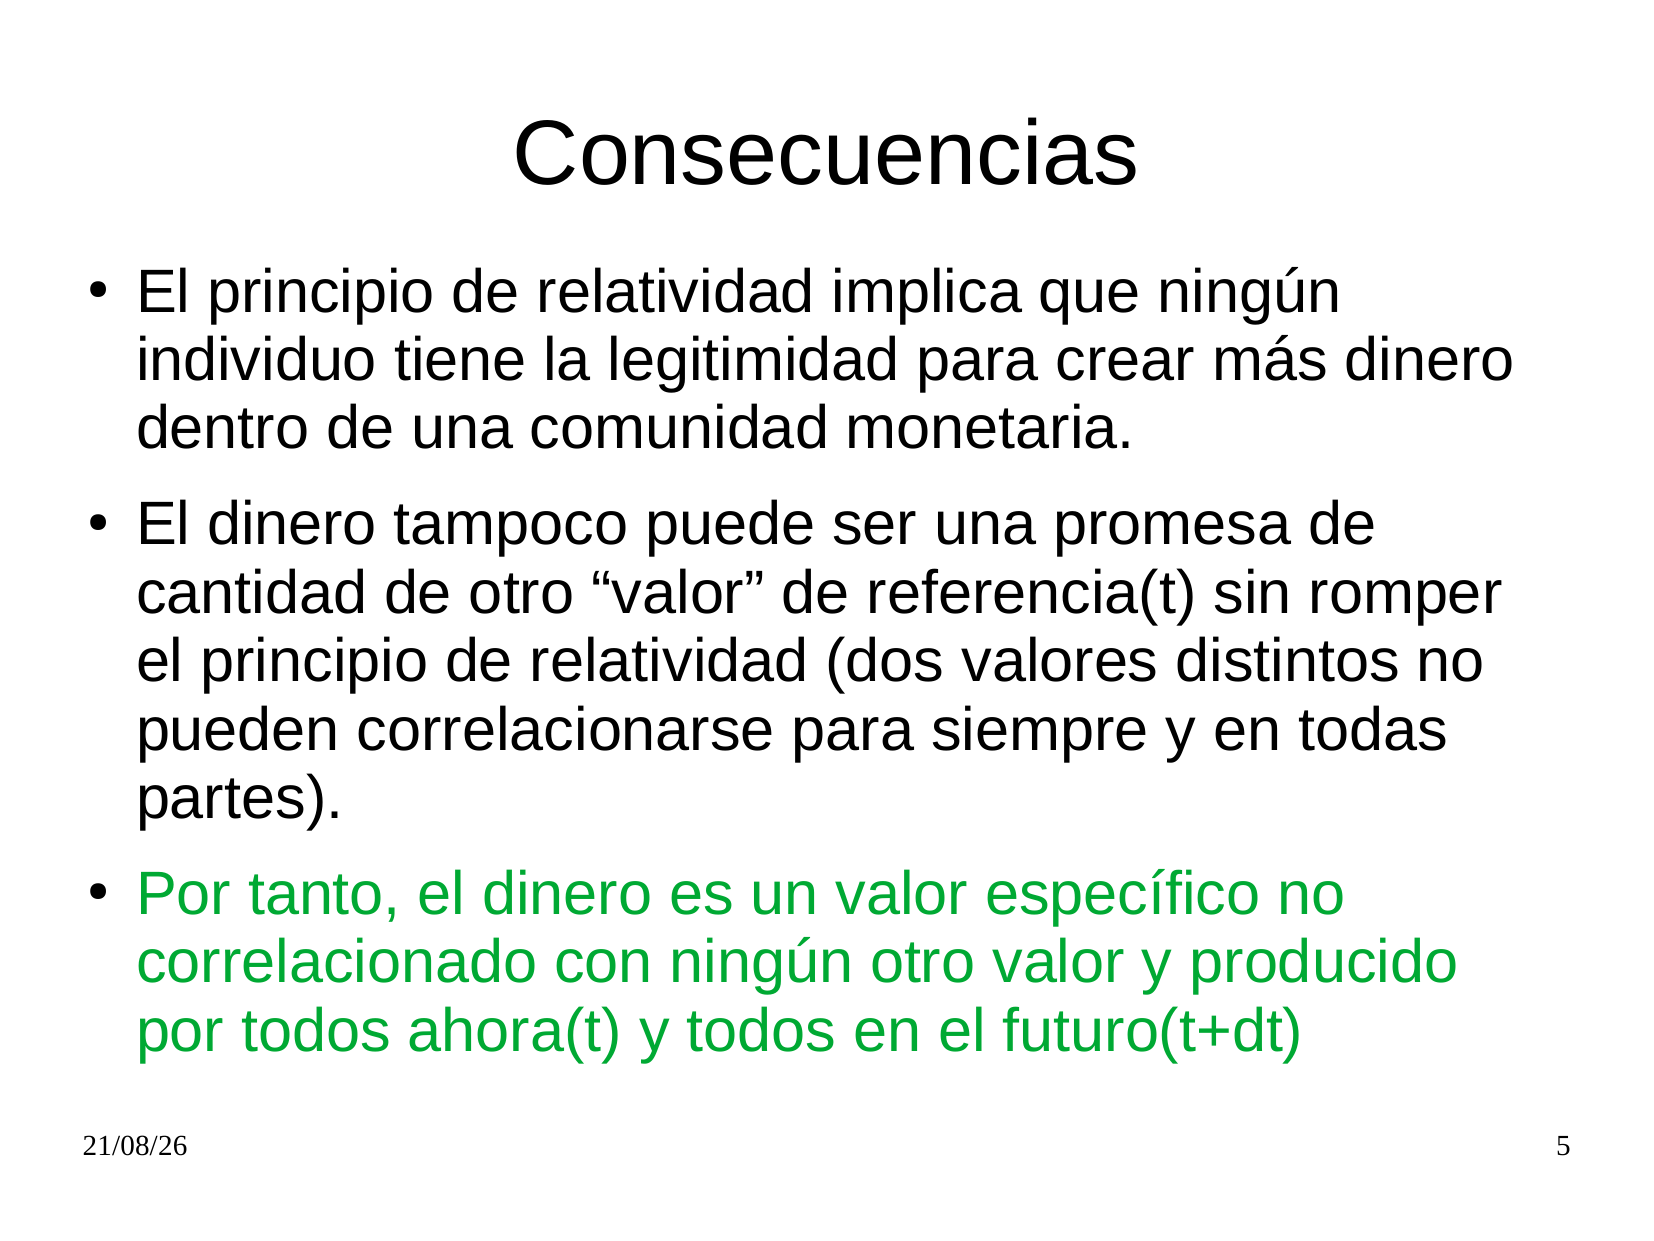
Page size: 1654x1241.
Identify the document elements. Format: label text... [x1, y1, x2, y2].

title Consecuencias [82, 49, 1571, 257]
list El principio de relatividad implica que ningún individuo tiene la legitimidad para crear más dinero dentro de una comunidad monetaria. El dinero tampoco puede ser una promesa de cantidad de otro “valor” de referencia(t) sin romper el principio de relatividad (dos valores distintos no pueden correlacionarse para siempre y en todas partes). Por tanto, el dinero es un valor específico no correlacionado con ningún otro valor y producido por todos ahora(t) y todos en el futuro(t+dt) [70, 256, 1560, 1075]
